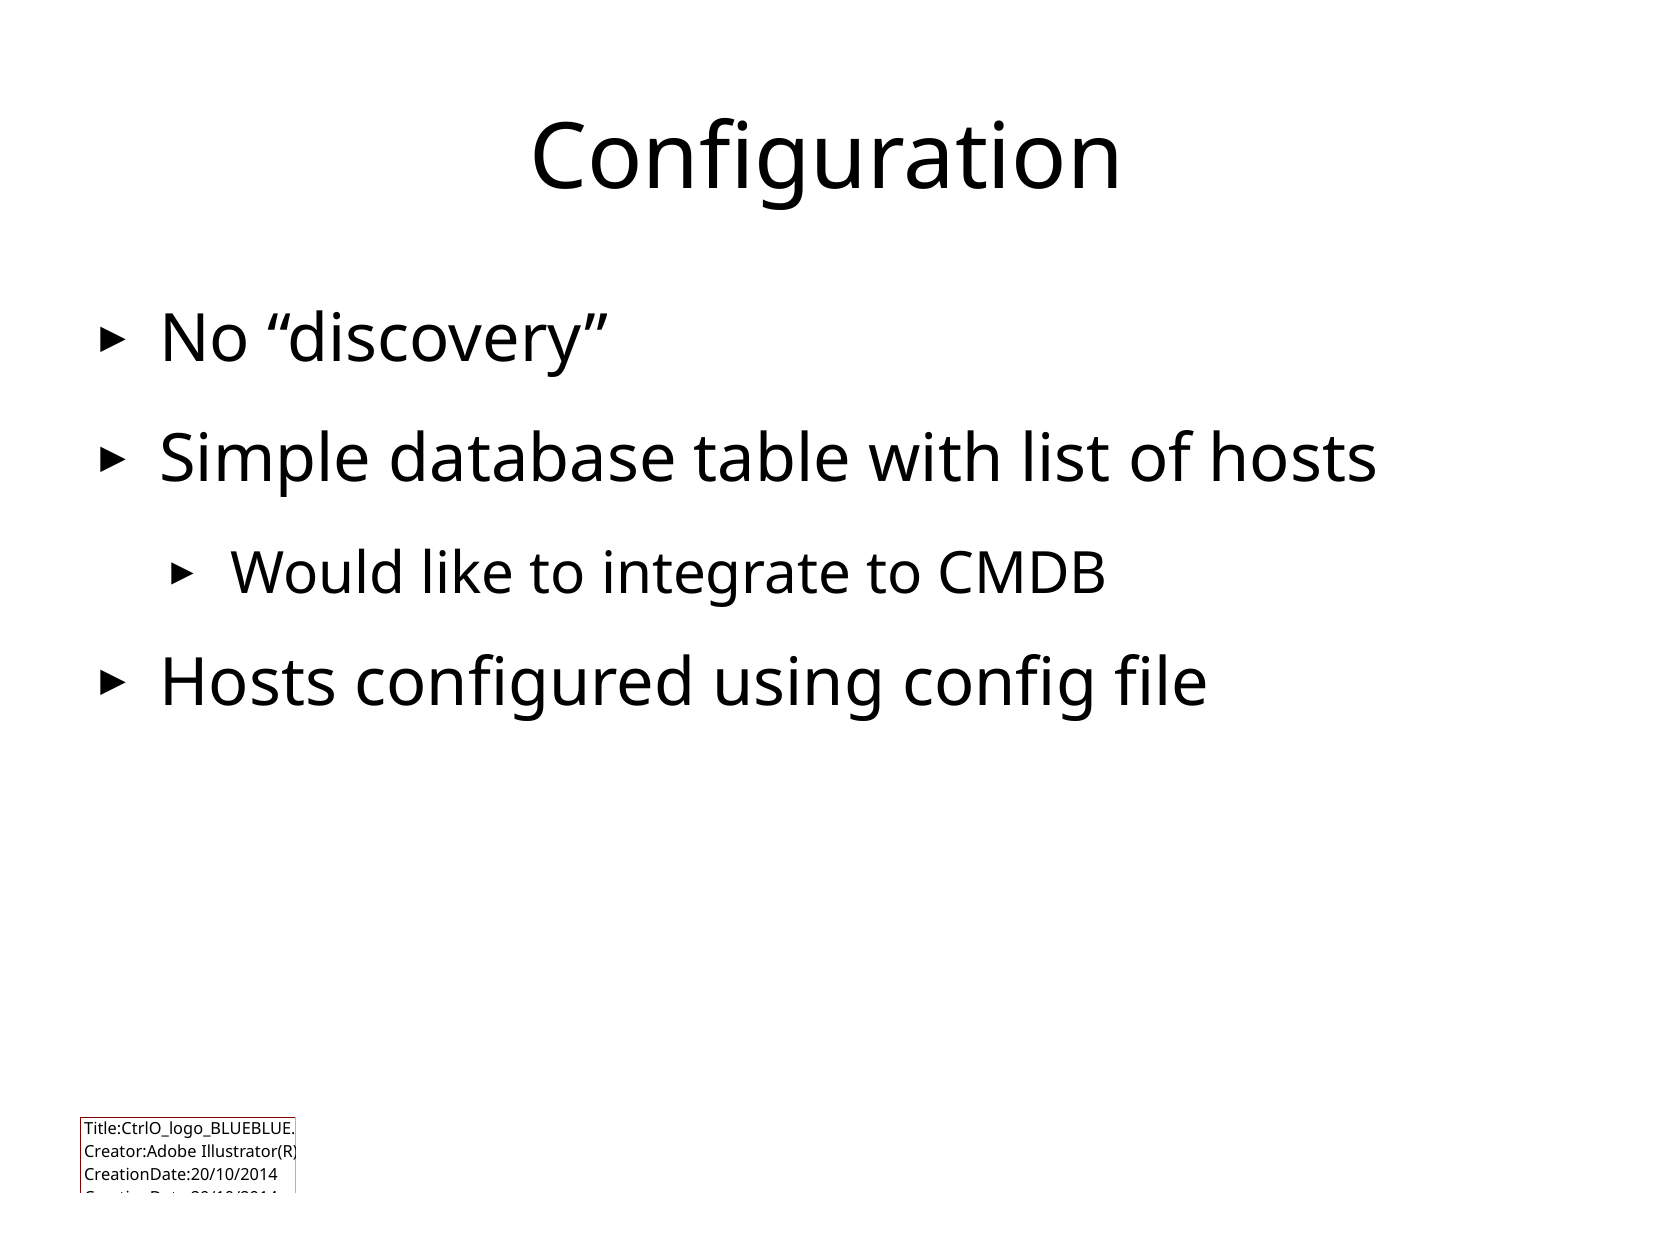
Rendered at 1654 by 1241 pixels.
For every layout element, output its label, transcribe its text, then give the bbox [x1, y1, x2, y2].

list No “discovery” Simple database table with list of hosts Would like to integrate to CMDB Hosts configured using config file [82, 290, 1571, 1010]
title Configuration [82, 49, 1571, 257]
